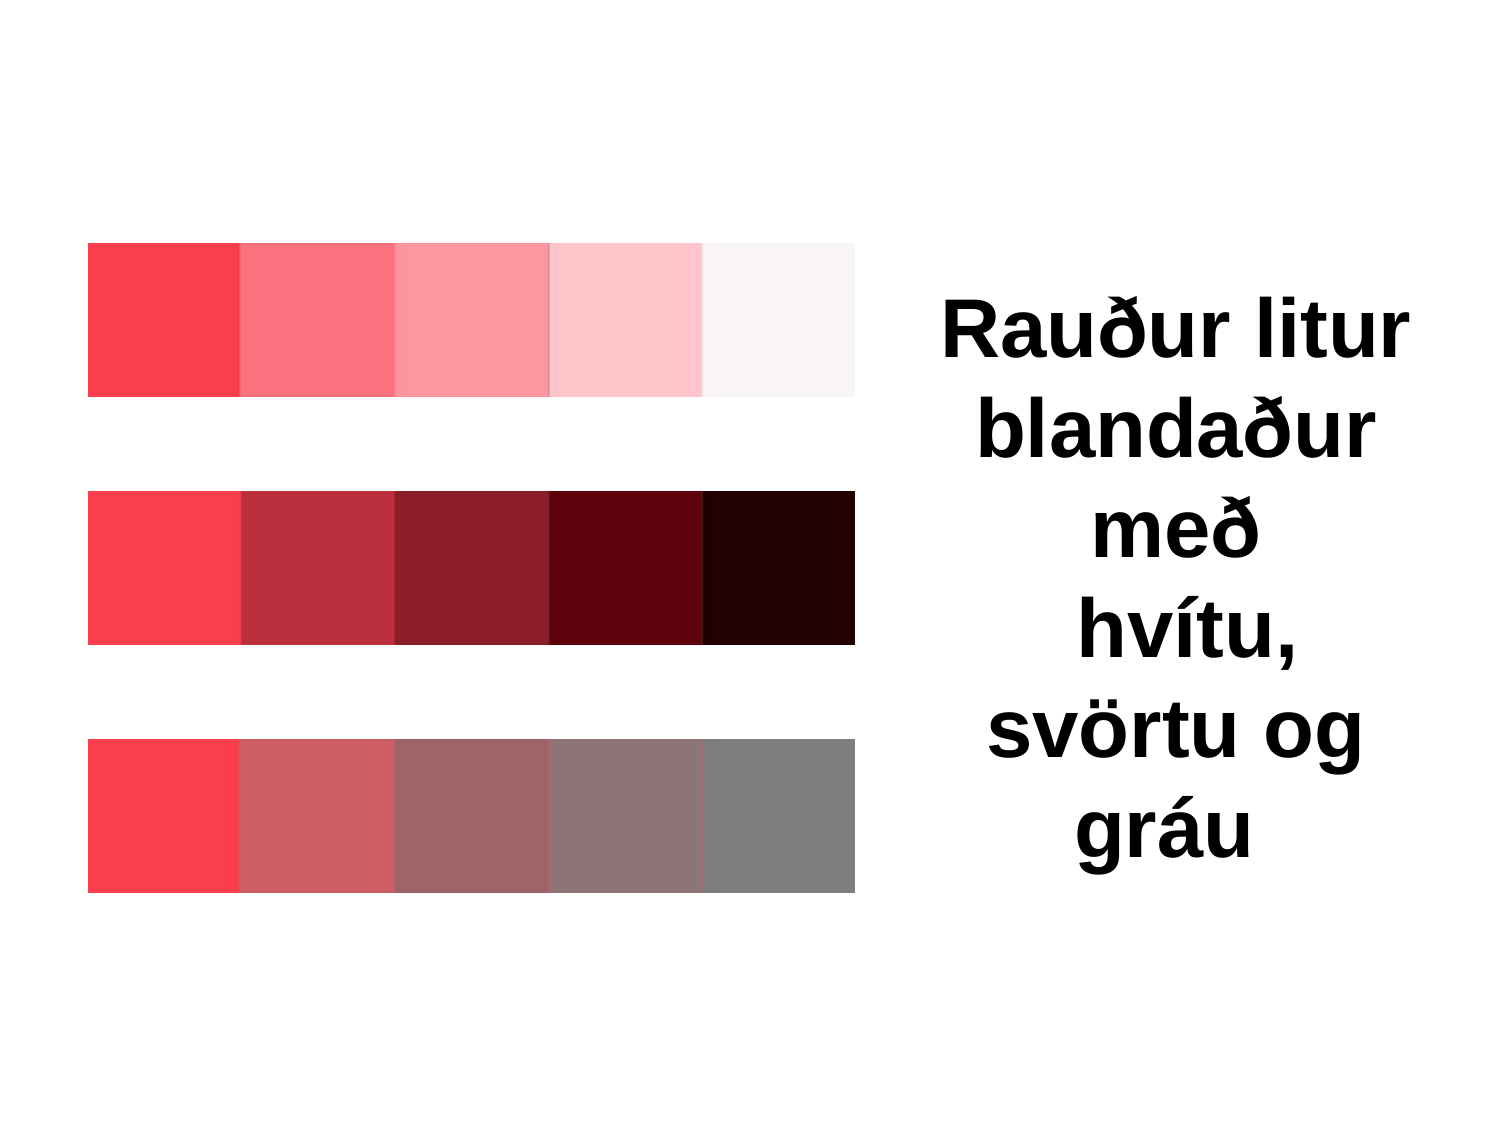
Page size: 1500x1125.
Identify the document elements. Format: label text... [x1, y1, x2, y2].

picture [88, 739, 855, 893]
picture [88, 243, 855, 397]
title Rauður litur blandaður með hvítu, svörtu og gráu [903, 207, 1449, 941]
picture [88, 491, 855, 645]
